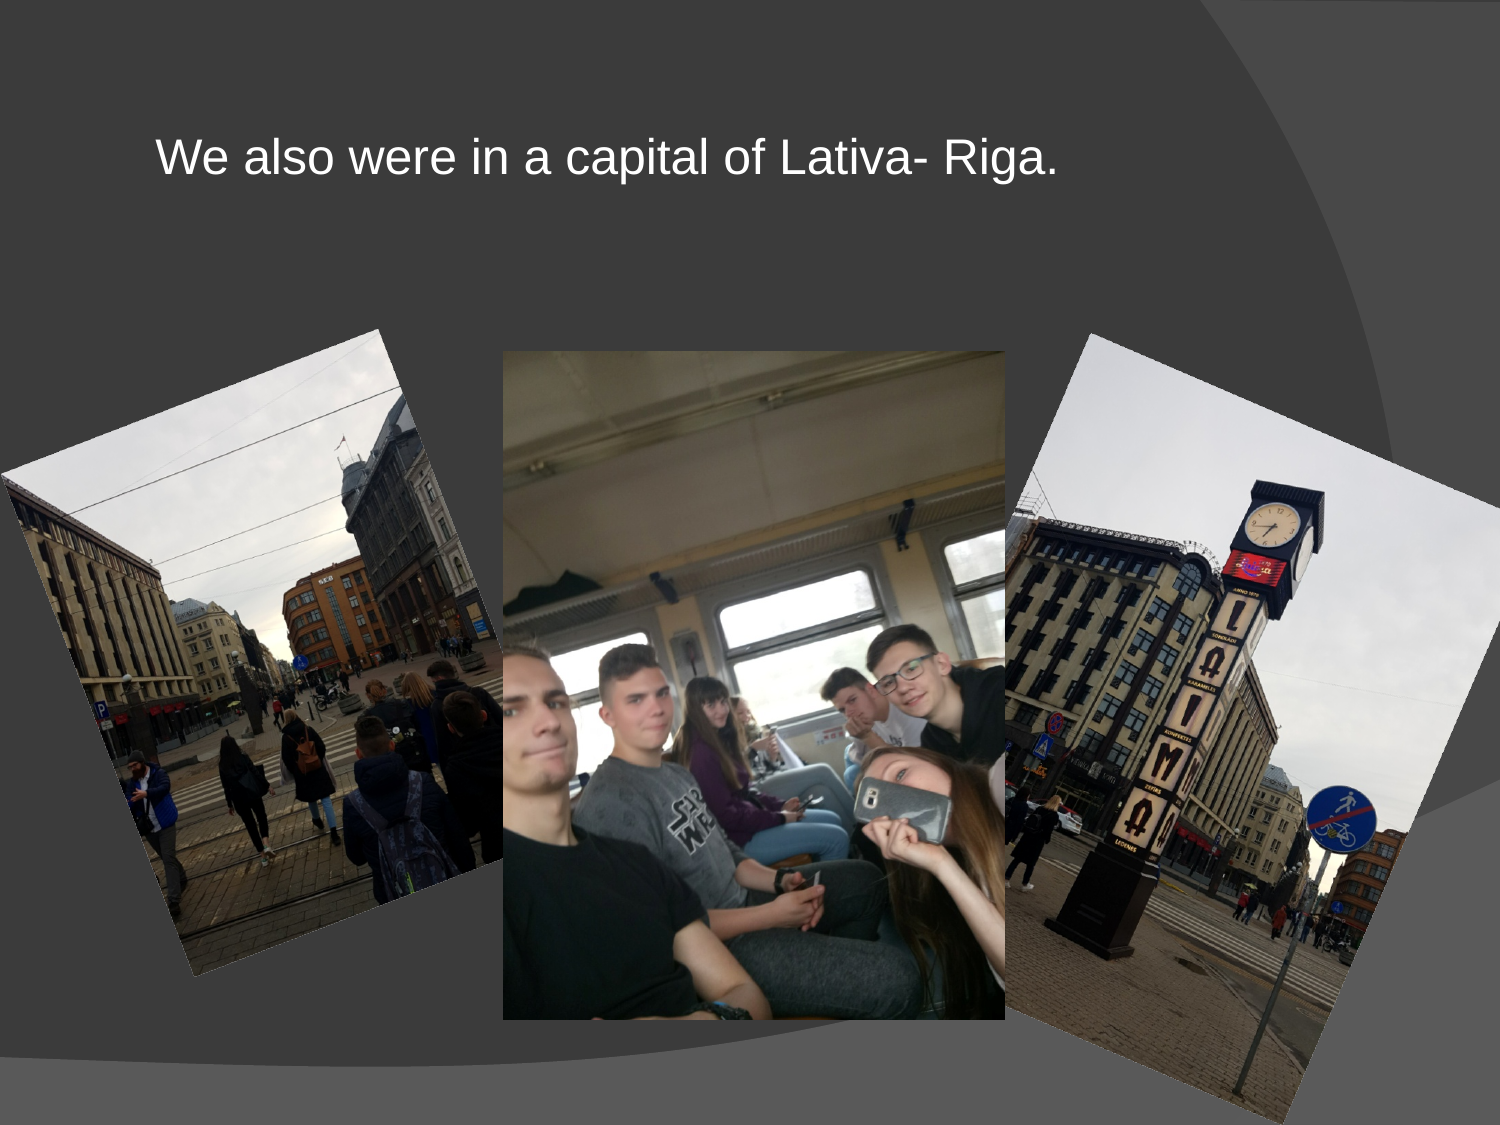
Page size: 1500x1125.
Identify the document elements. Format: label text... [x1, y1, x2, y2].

picture [0, 328, 1500, 1125]
title [58, 0, 1284, 188]
list We also were in a capital of Lativa- Riga. [140, 117, 1366, 651]
